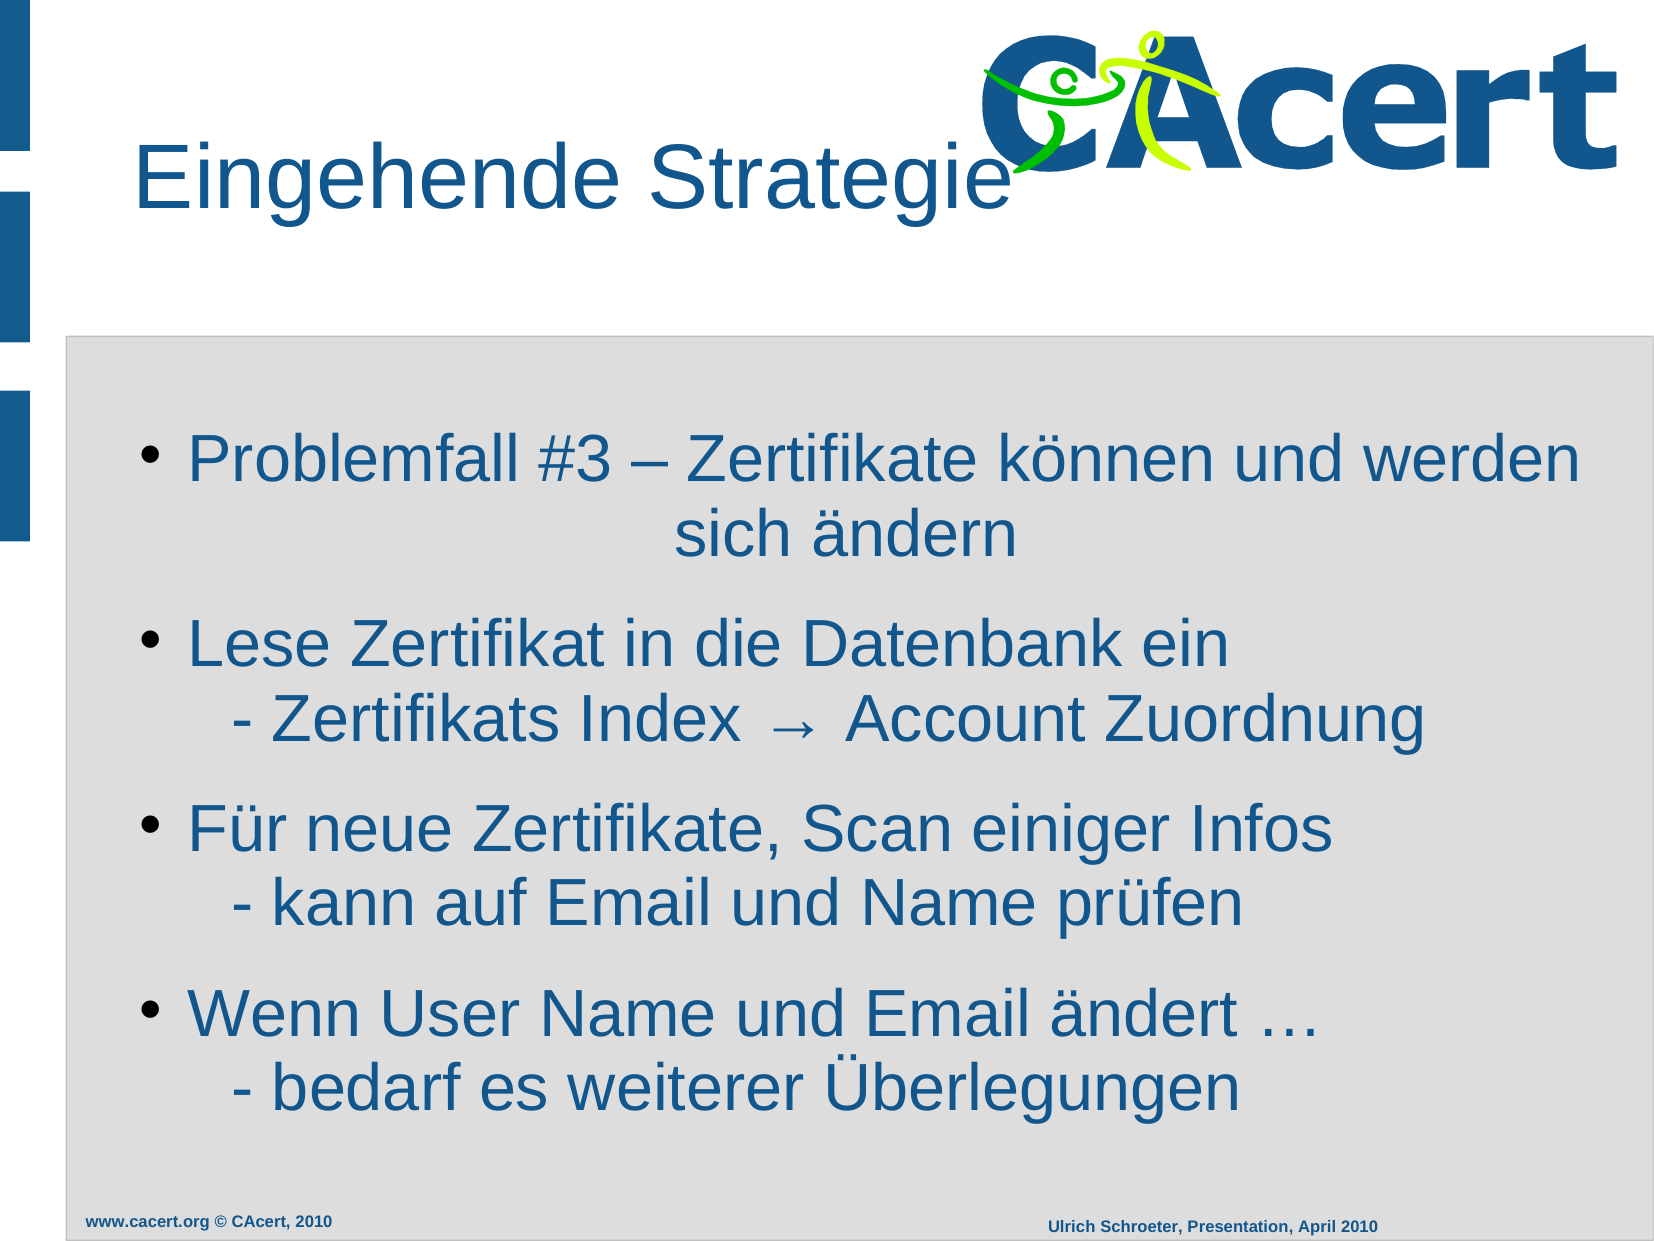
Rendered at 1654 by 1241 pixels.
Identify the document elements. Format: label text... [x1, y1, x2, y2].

text_box Problemfall #3 – Zertifikate können und werden sich ändern Lese Zertifikat in die Datenbank ein - Zertifikats Index → Account Zuordnung Für neue Zertifikate, Scan einiger Infos - kann auf Email und Name prüfen Wenn User Name und Email ändert … - bedarf es weiterer Überlegungen [124, 413, 1591, 1133]
text_box Eingehende Strategie [118, 118, 1031, 236]
